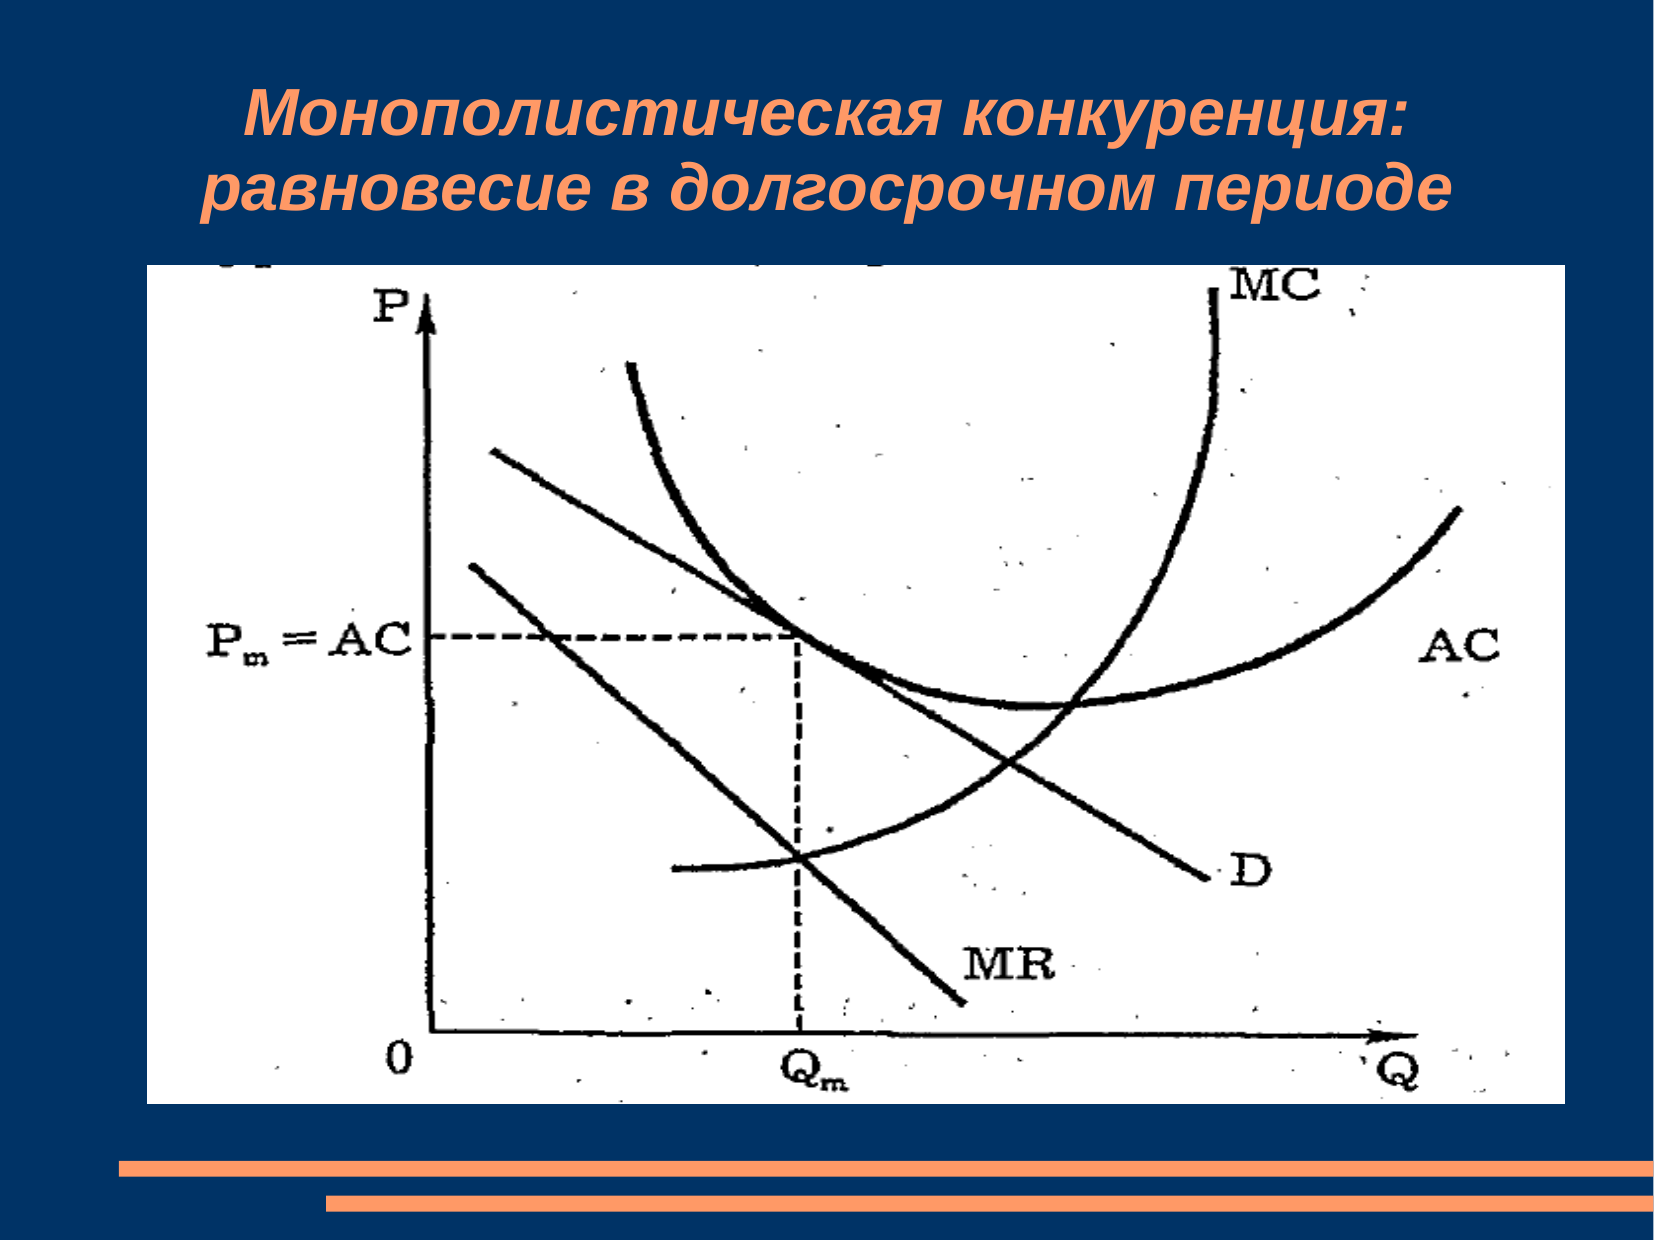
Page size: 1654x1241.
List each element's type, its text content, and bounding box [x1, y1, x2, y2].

picture [147, 265, 1565, 1104]
title Монополистическая конкуренция: равновесие в долгосрочном периоде [121, 53, 1534, 246]
